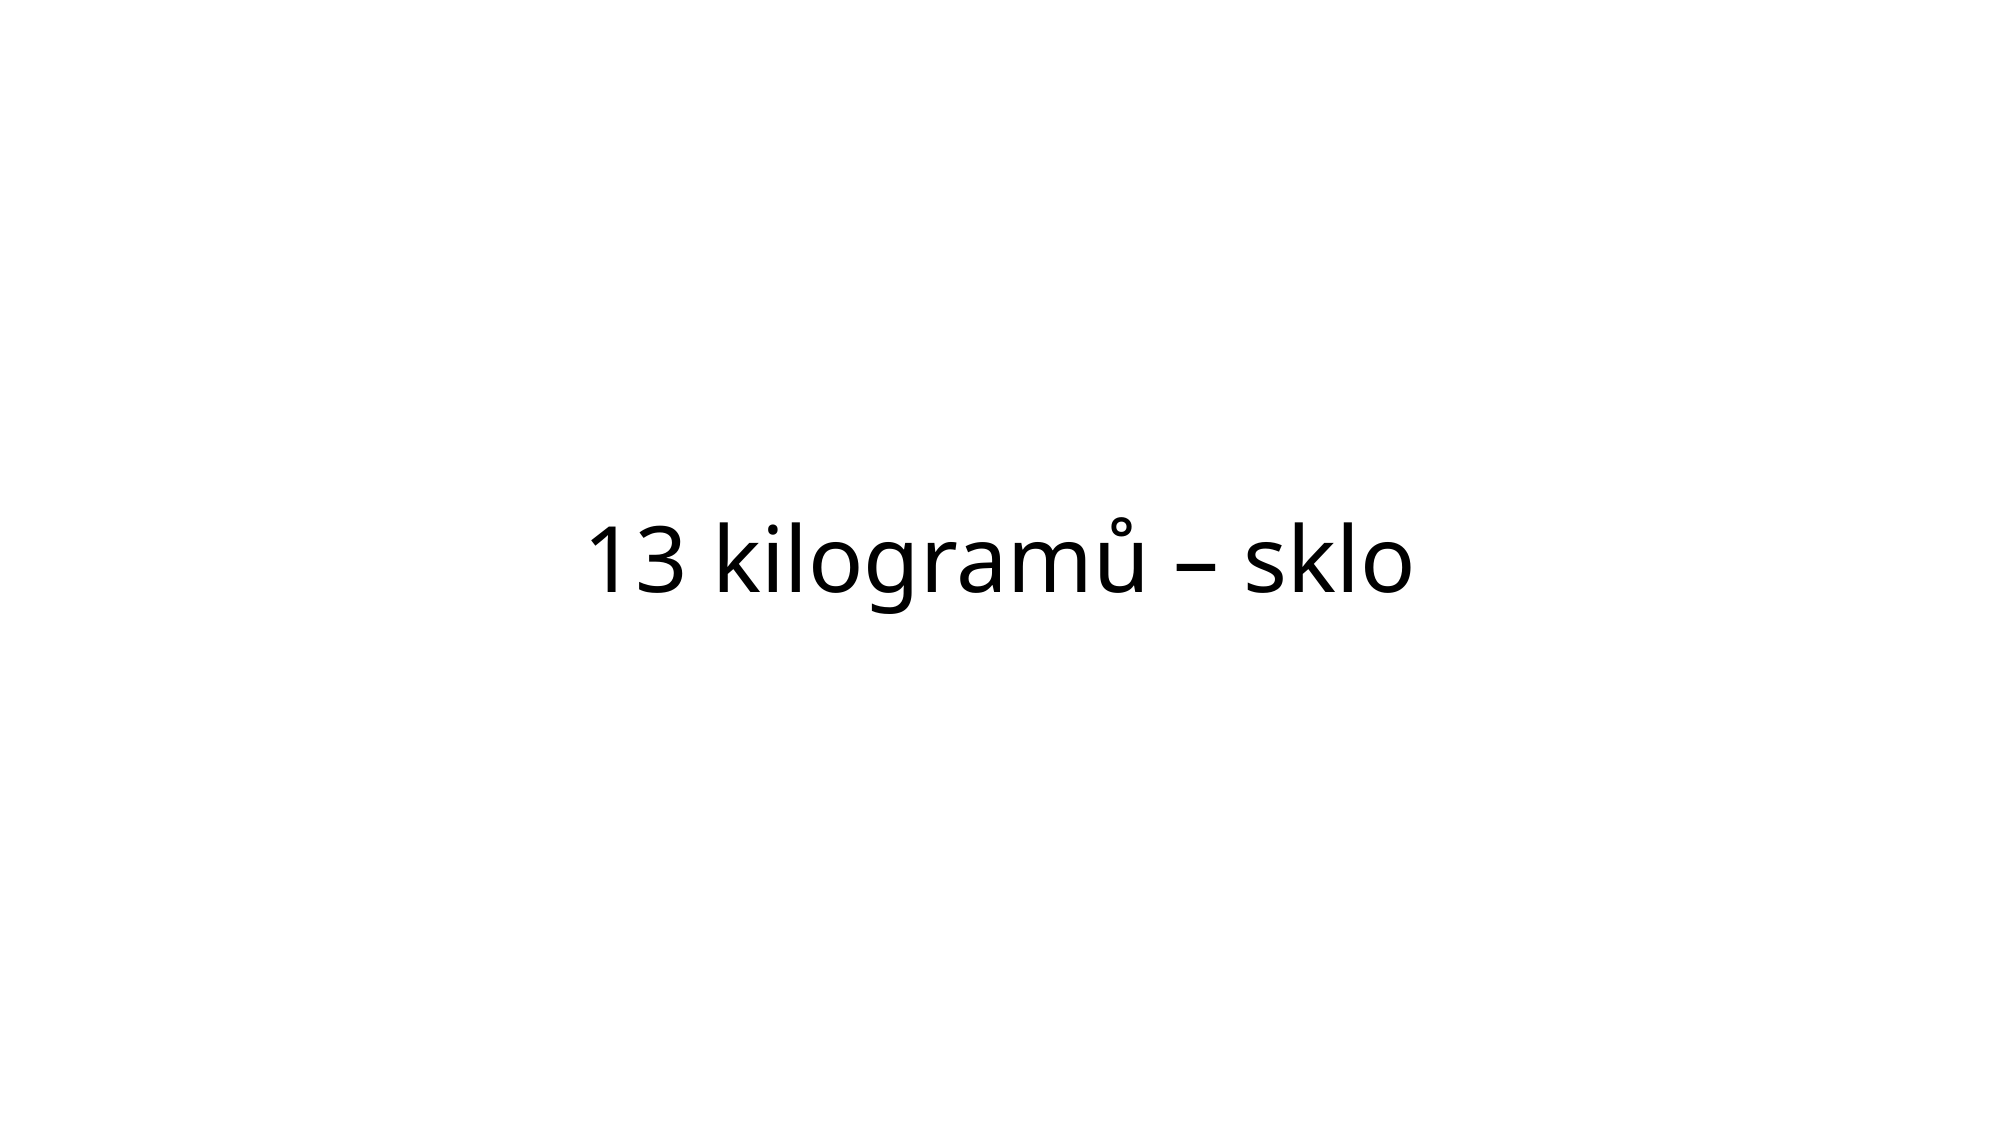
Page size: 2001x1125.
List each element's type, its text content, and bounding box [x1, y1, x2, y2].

title 13 kilogramů – sklo [137, 453, 1863, 672]
